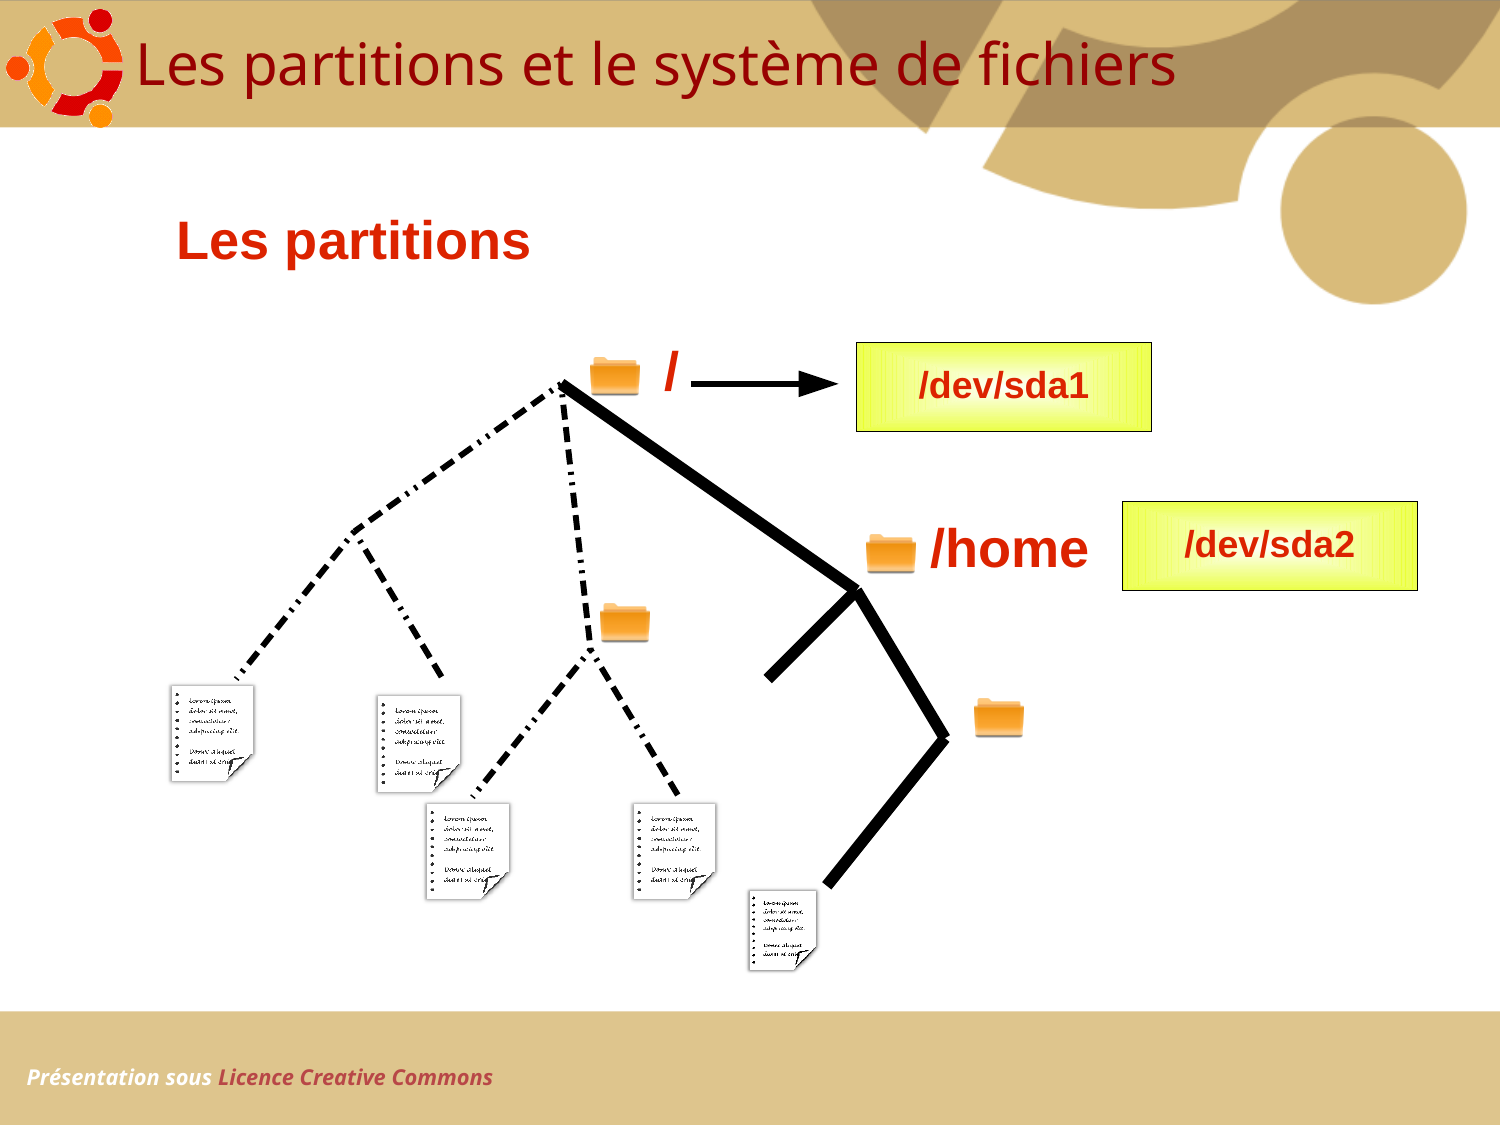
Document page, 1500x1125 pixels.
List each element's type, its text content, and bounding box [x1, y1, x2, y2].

title Les partitions et le système de fichiers [135, 0, 1417, 177]
picture [600, 600, 650, 650]
text_box Les partitions [147, 206, 562, 283]
picture [364, 689, 522, 905]
text_box / [649, 338, 709, 414]
picture [620, 797, 728, 905]
picture [158, 679, 266, 787]
picture [974, 695, 1024, 745]
text_box /dev/sda2 [1122, 501, 1418, 591]
text_box /home [915, 515, 1122, 591]
picture [738, 885, 827, 975]
picture [0, 0, 1500, 581]
text_box /dev/sda1 [856, 342, 1152, 432]
